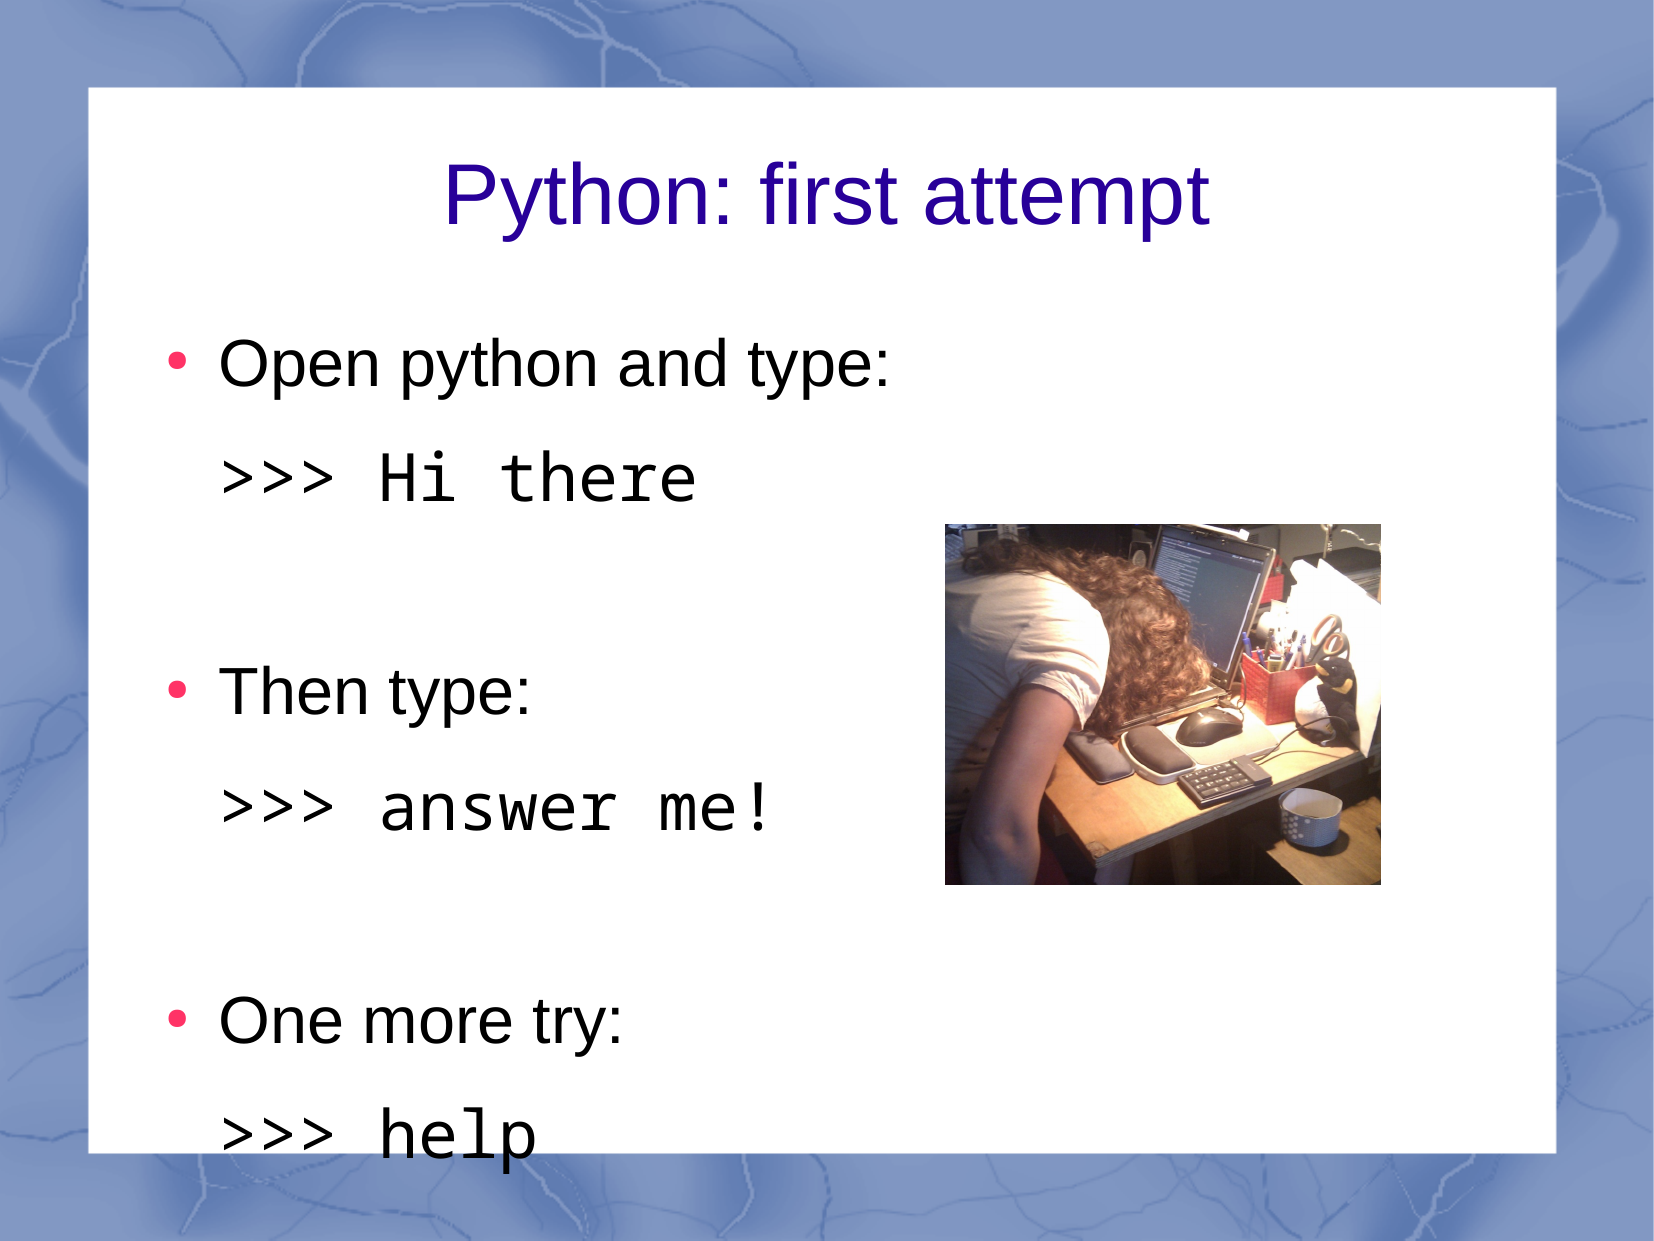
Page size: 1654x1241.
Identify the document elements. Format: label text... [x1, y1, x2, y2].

title Python: first attempt [118, 90, 1536, 298]
picture [0, 0, 1654, 1241]
list Open python and type: >>> Hi there Then type: >>> answer me! One more try: >>> help [147, 325, 1506, 1139]
